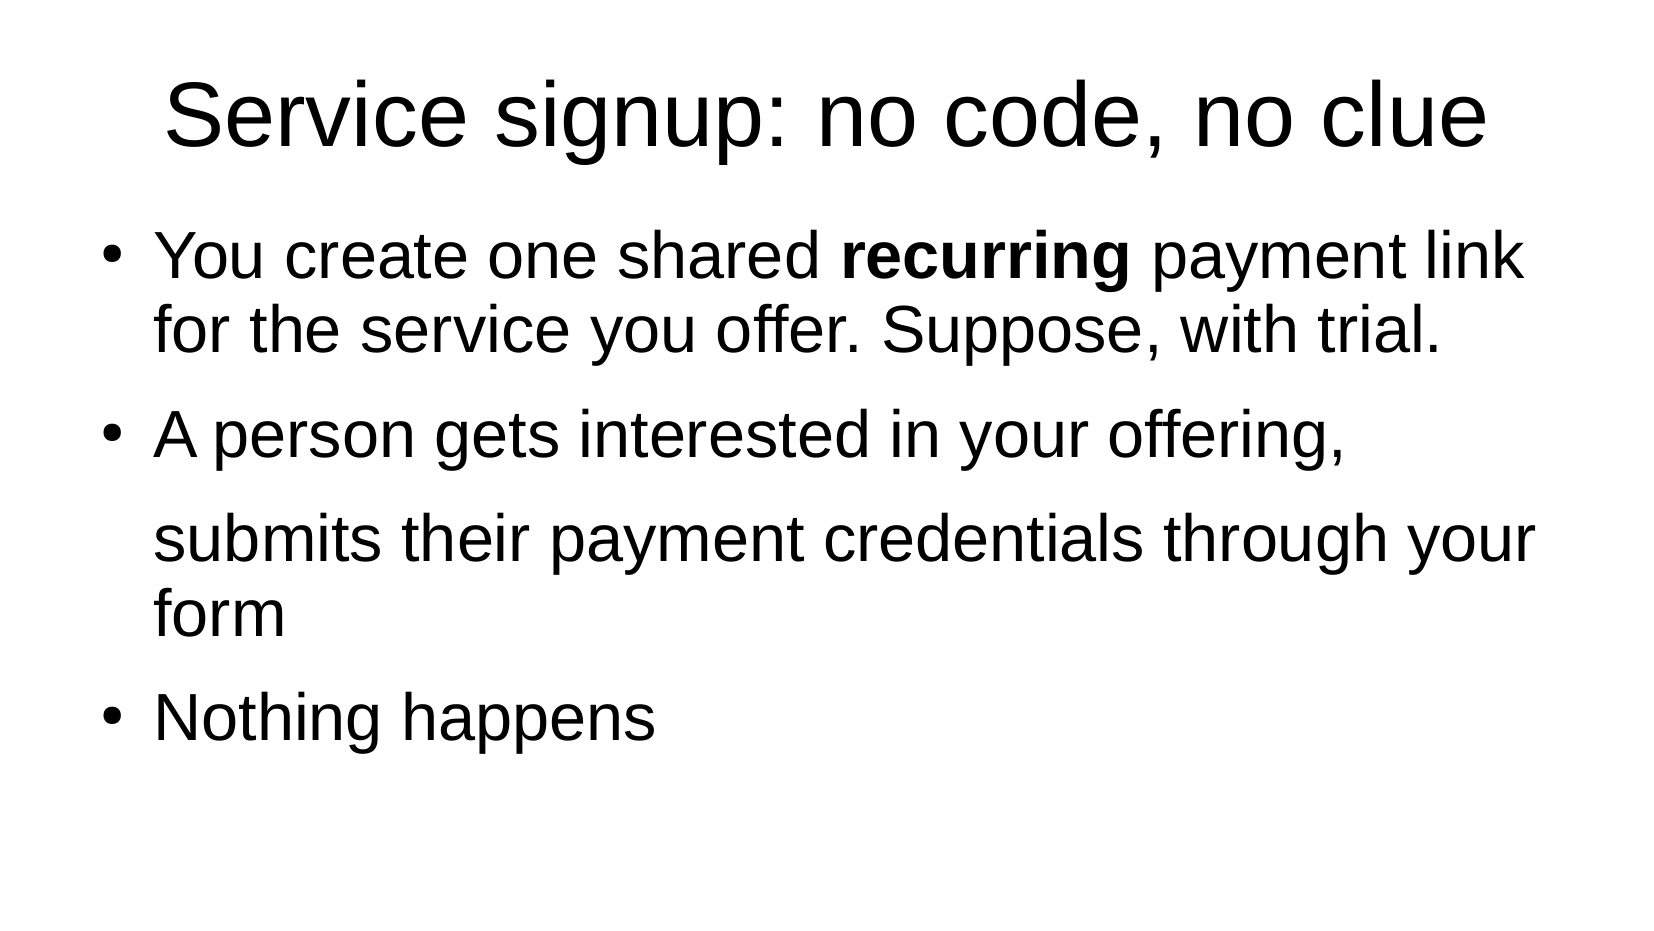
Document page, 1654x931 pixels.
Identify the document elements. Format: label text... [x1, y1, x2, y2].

list You create one shared recurring payment link for the service you offer. Suppose, with trial. A person gets interested in your offering, submits their payment credentials through your form Nothing happens [82, 217, 1571, 758]
title Service signup: no code, no clue [82, 37, 1571, 193]
